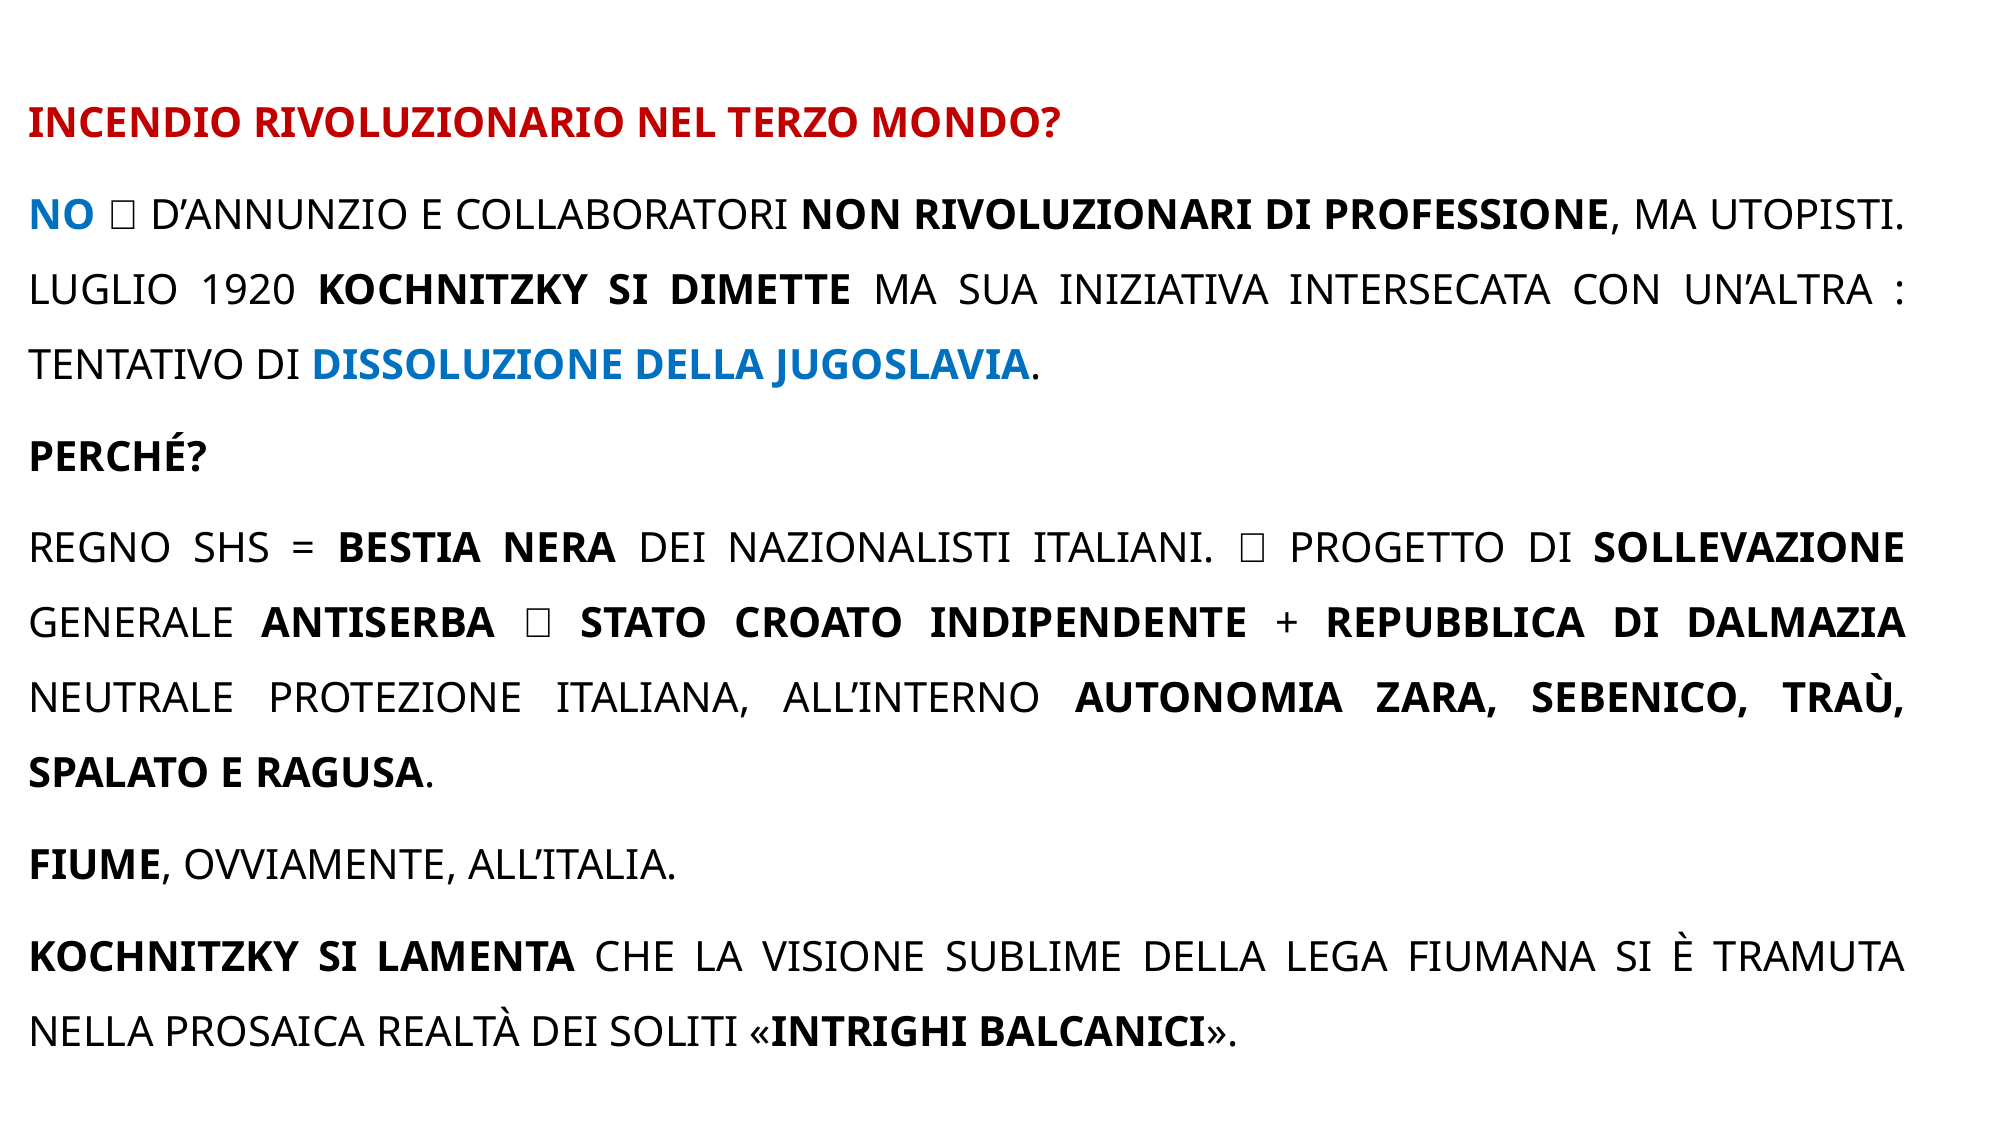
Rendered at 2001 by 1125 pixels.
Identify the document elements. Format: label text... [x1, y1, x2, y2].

text_box INCENDIO RIVOLUZIONARIO NEL TERZO MONDO? NO  D’ANNUNZIO E COLLABORATORI NON RIVOLUZIONARI DI PROFESSIONE, MA UTOPISTI. LUGLIO 1920 KOCHNITZKY SI DIMETTE MA SUA INIZIATIVA INTERSECATA CON UN’ALTRA : TENTATIVO DI DISSOLUZIONE DELLA JUGOSLAVIA. PERCHÉ? REGNO SHS = BESTIA NERA DEI NAZIONALISTI ITALIANI.  PROGETTO DI SOLLEVAZIONE GENERALE ANTISERBA  STATO CROATO INDIPENDENTE + REPUBBLICA DI DALMAZIA NEUTRALE PROTEZIONE ITALIANA, ALL’INTERNO AUTONOMIA ZARA, SEBENICO, TRAÙ, SPALATO E RAGUSA. FIUME, OVVIAMENTE, ALL’ITALIA. KOCHNITZKY SI LAMENTA CHE LA VISIONE SUBLIME DELLA LEGA FIUMANA SI È TRAMUTA NELLA PROSAICA REALTÀ DEI SOLITI «INTRIGHI BALCANICI». [13, 63, 1936, 1062]
